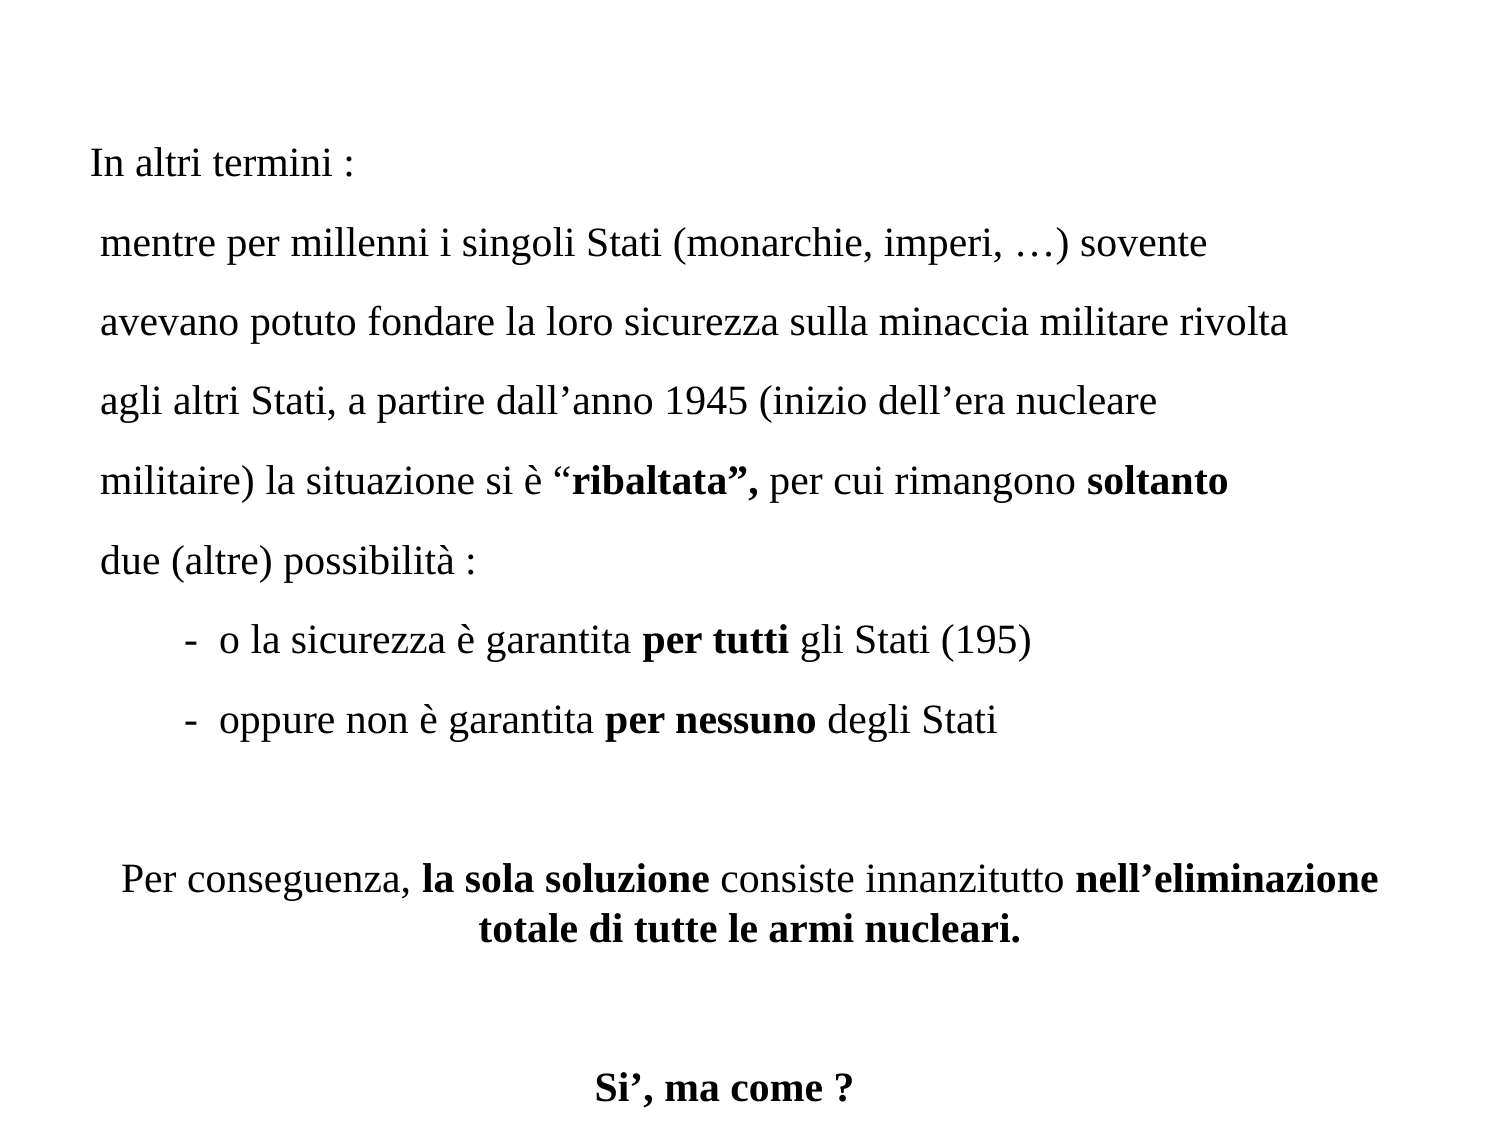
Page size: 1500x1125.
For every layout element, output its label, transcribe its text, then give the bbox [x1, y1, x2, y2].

list In altri termini : mentre per millenni i singoli Stati (monarchie, imperi, …) sovente avevano potuto fondare la loro sicurezza sulla minaccia militare rivolta agli altri Stati, a partire dall’anno 1945 (inizio dell’era nucleare militaire) la situazione si è “ribaltata”, per cui rimangono soltanto due (altre) possibilità : - o la sicurezza è garantita per tutti gli Stati (195) - oppure non è garantita per nessuno degli Stati Per conseguenza, la sola soluzione consiste innanzitutto nell’eliminazione totale di tutte le armi nucleari. Si’, ma come ? [75, 47, 1425, 1005]
